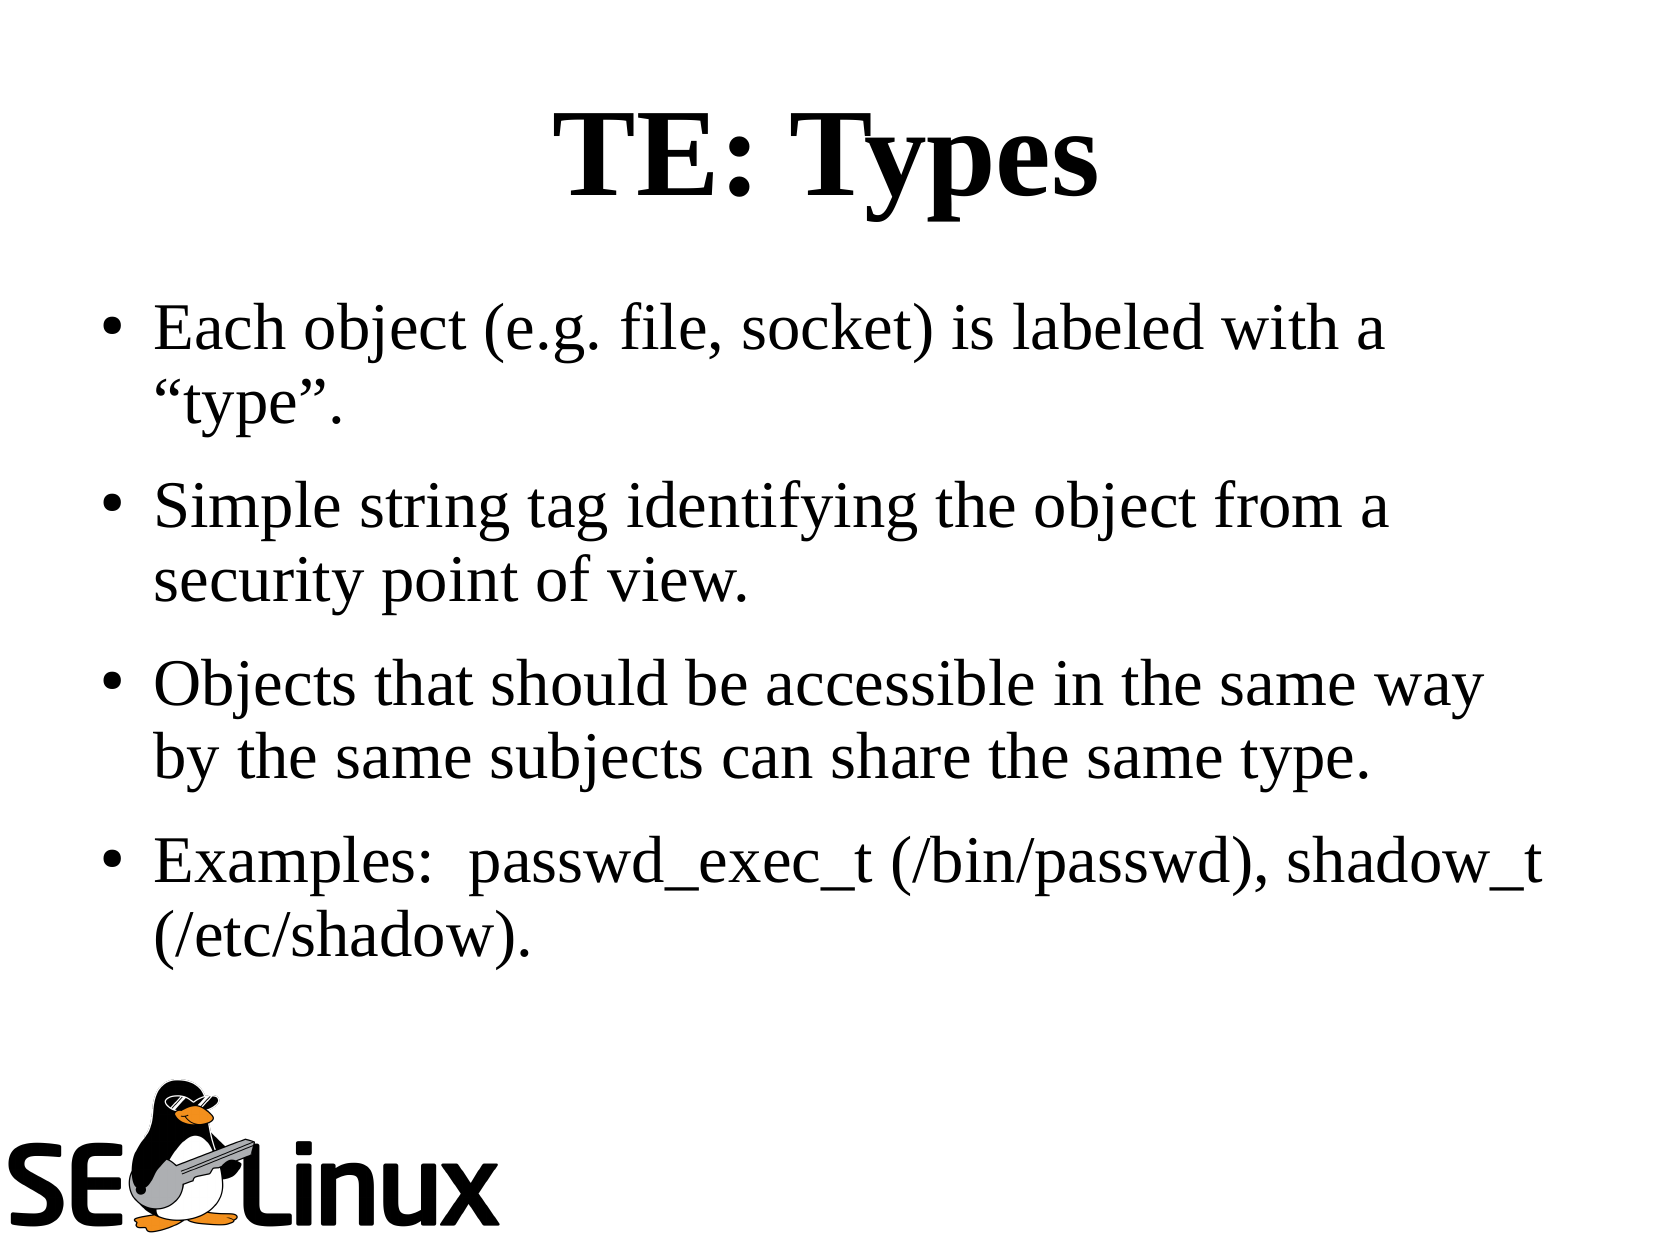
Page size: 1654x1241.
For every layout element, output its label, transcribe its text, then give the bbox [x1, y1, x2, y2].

picture [0, 919, 526, 1241]
title TE: Types [82, 49, 1571, 257]
list Each object (e.g. file, socket) is labeled with a “type”. Simple string tag identifying the object from a security point of view. Objects that should be accessible in the same way by the same subjects can share the same type. Examples: passwd_exec_t (/bin/passwd), shadow_t (/etc/shadow). [82, 290, 1571, 1010]
